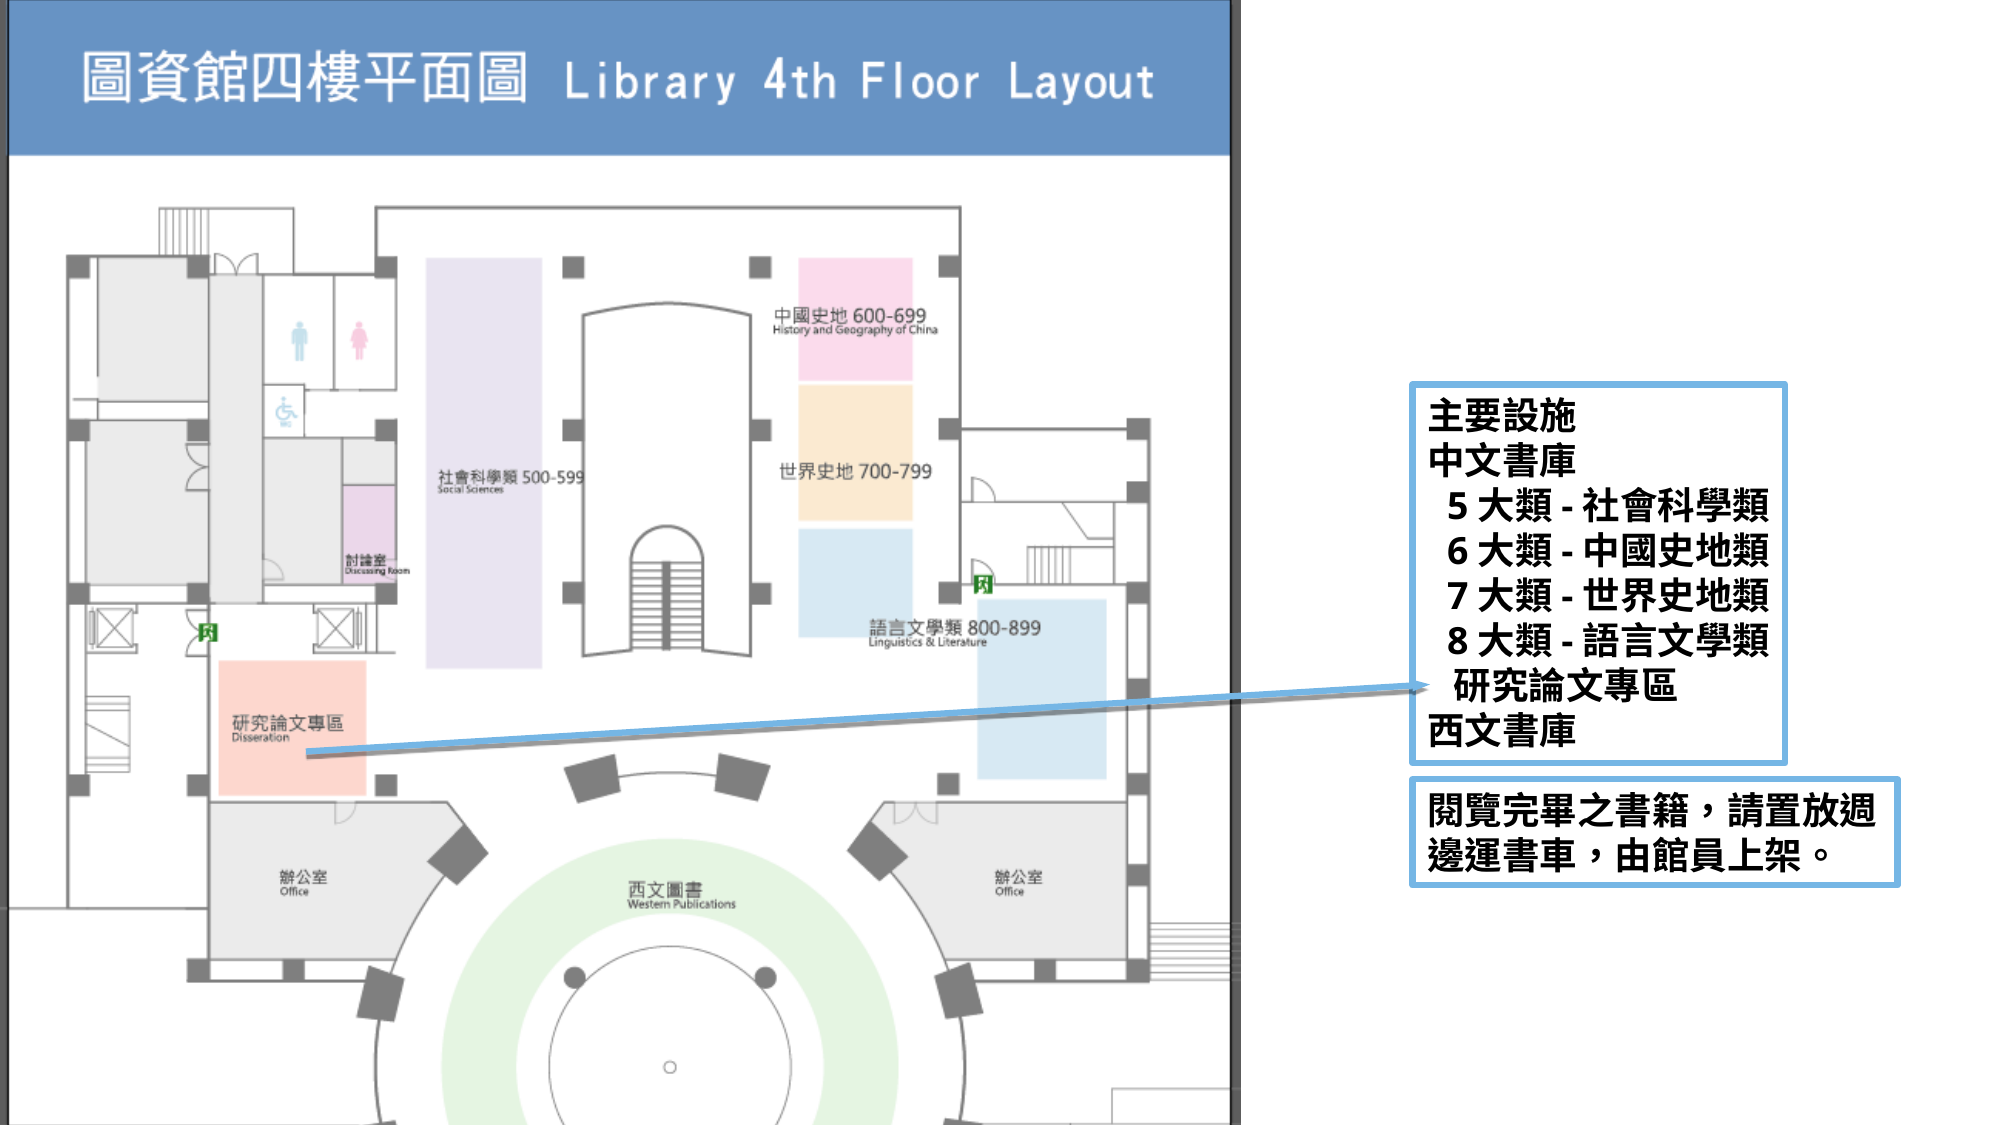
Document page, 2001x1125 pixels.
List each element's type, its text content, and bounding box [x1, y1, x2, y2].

picture [0, 0, 1241, 1125]
text_box 主要設施 中文書庫 5大類-社會科學類 6大類-中國史地類 7大類-世界史地類 8大類-語言文學類 研究論文專區 西文書庫 [1412, 384, 1760, 764]
text_box 閱覽完畢之書籍，請置放週邊運書車，由館員上架。 [1412, 779, 1898, 886]
